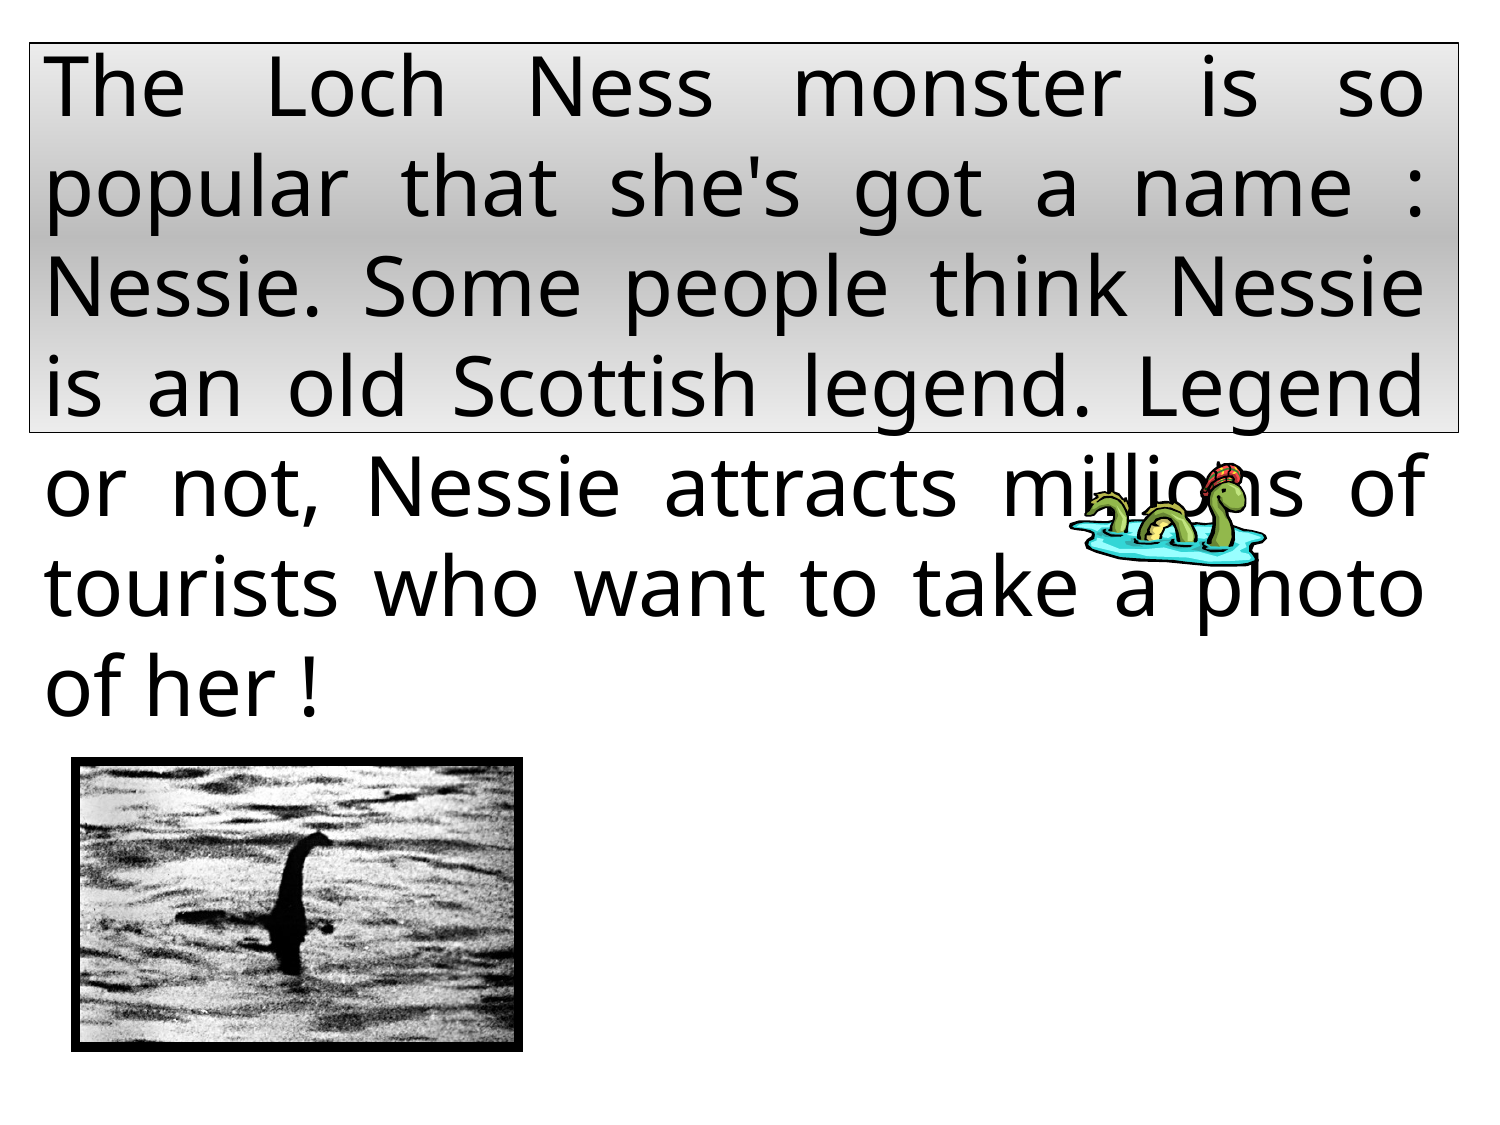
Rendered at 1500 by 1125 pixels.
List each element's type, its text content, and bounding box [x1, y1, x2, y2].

text_box The Loch Ness monster is so popular that she's got a name : Nessie. Some people think Nessie is an old Scottish legend. Legend or not, Nessie attracts millions of tourists who want to take a photo of her ! [28, 25, 1443, 741]
picture [79, 766, 514, 1043]
picture [1068, 459, 1269, 568]
text_box [1443, 42, 1459, 433]
